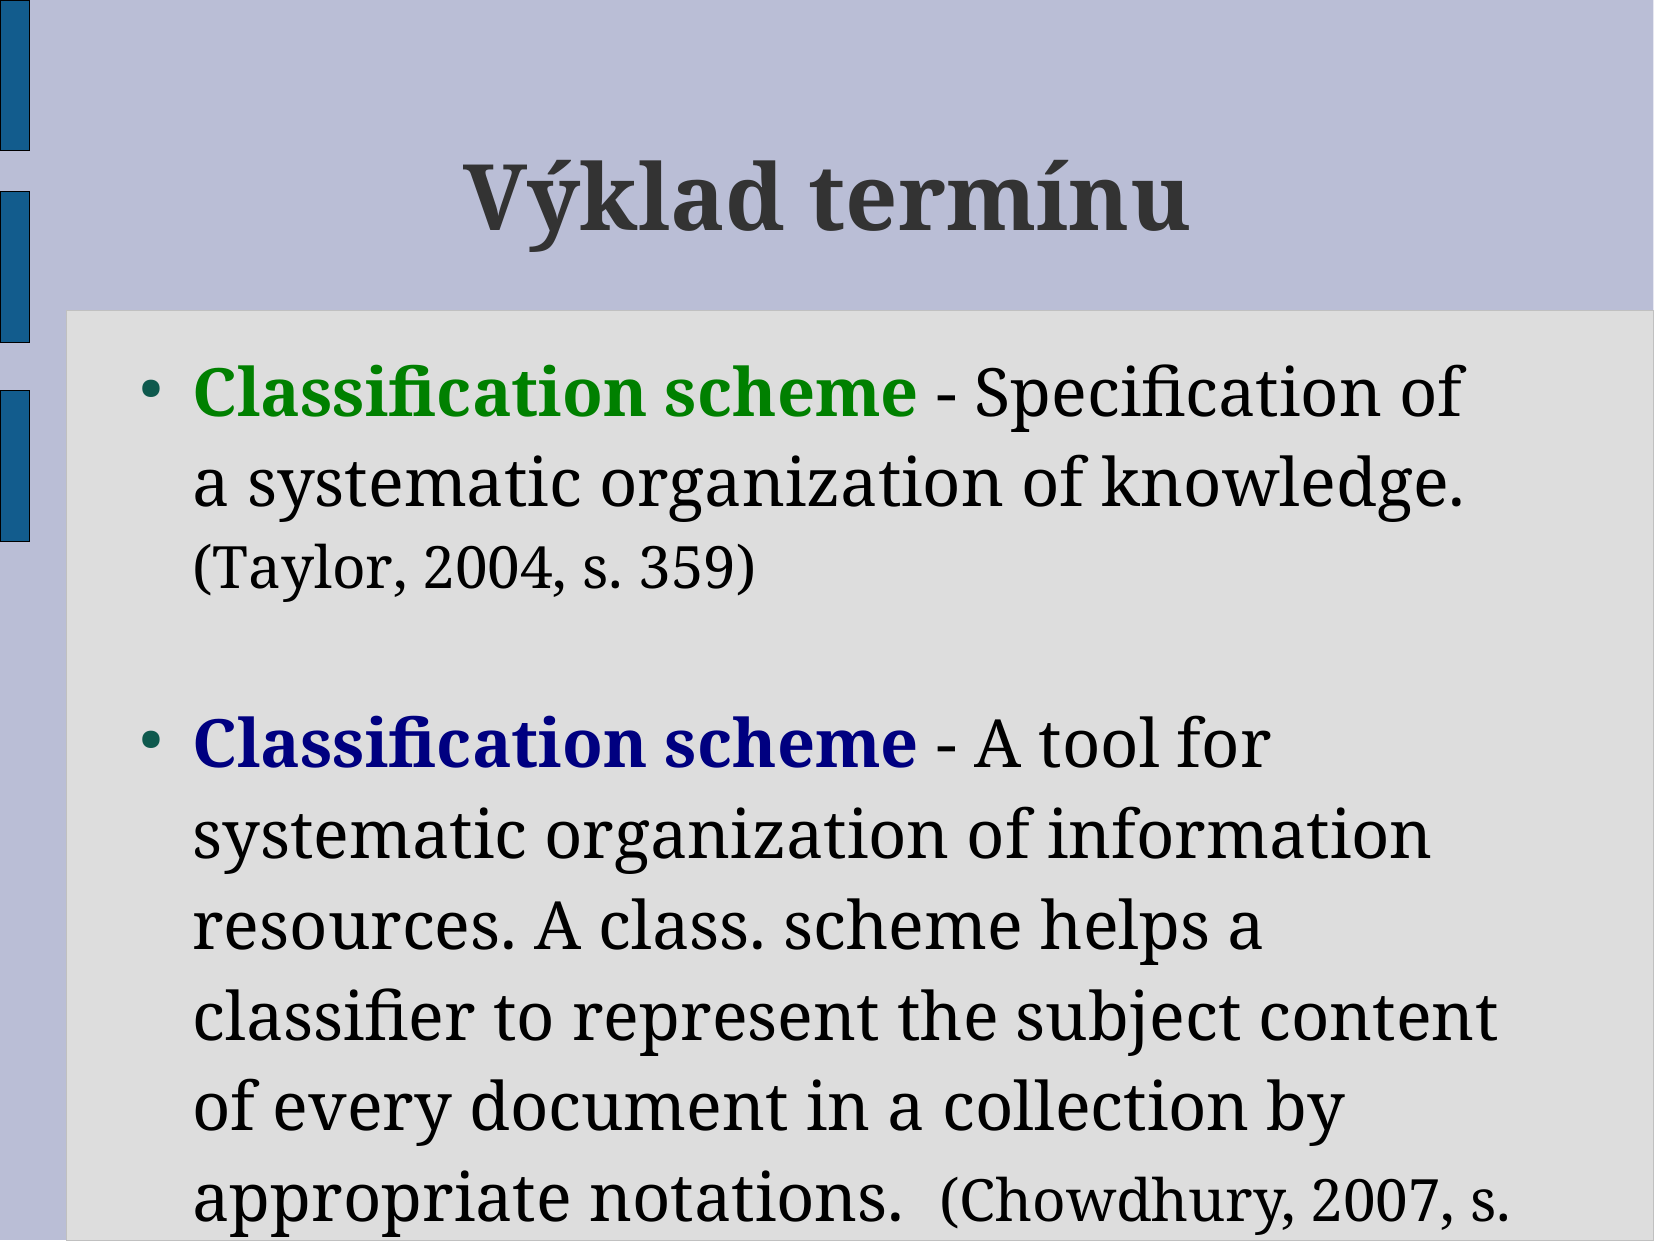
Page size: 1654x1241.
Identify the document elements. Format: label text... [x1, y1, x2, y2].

title Výklad termínu [121, 98, 1534, 291]
list Classification scheme - Specification of a systematic organization of knowledge. (Taylor, 2004, s. 359) Classification scheme - A tool for systematic organization of information resources. A class. scheme helps a classifier to represent the subject content of every document in a collection by appropriate notations. (Chowdhury, 2007, s. XVIII) [121, 344, 1534, 1112]
